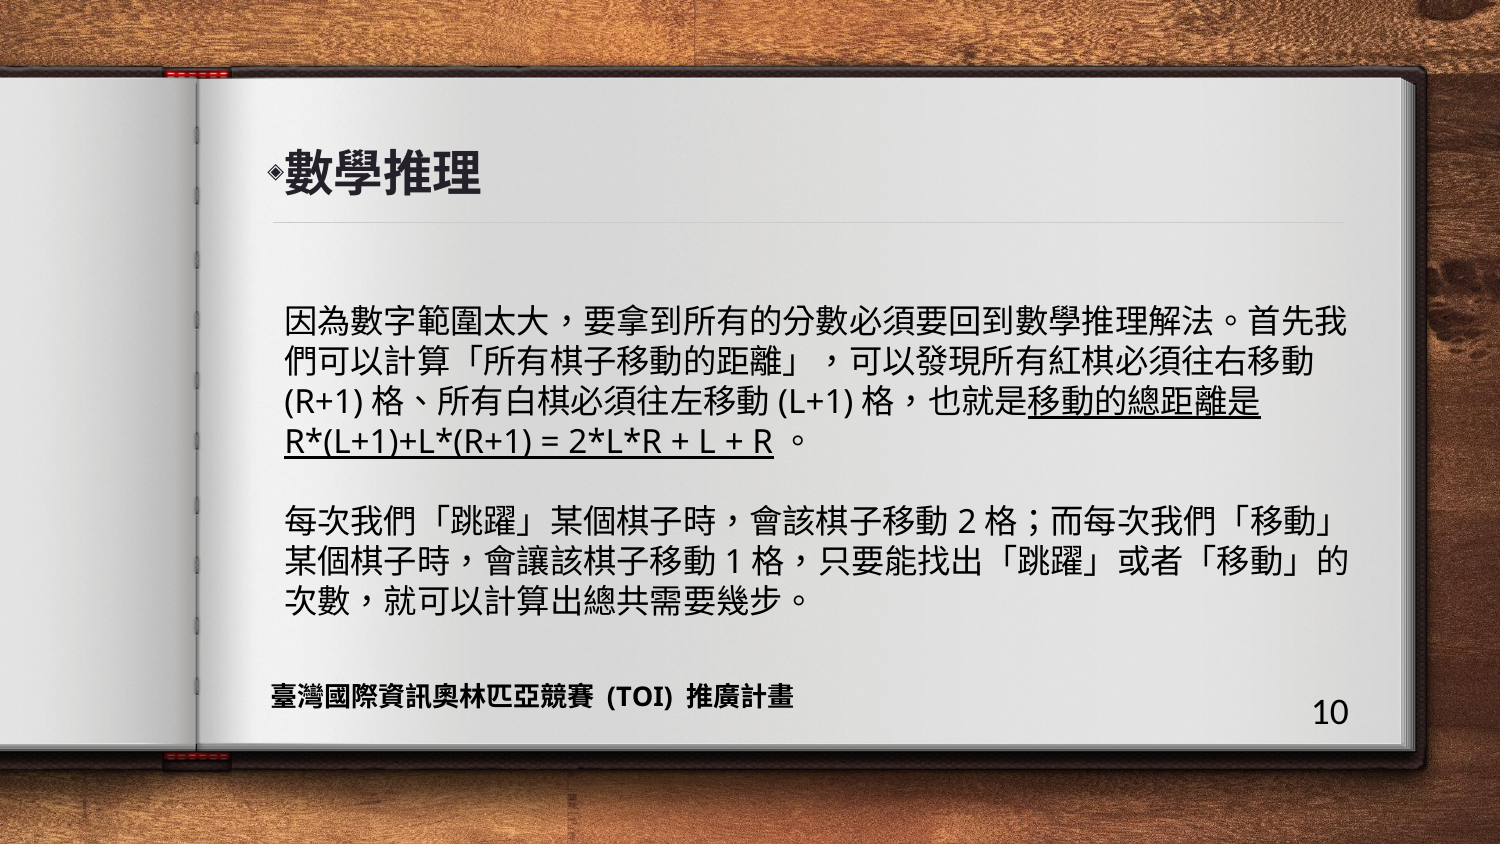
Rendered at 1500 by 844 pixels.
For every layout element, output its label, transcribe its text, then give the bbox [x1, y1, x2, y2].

text_box [1295, 672, 1386, 737]
text_box 因為數字範圍太大，要拿到所有的分數必須要回到數學推理解法。首先我們可以計算「所有棋子移動的距離」，可以發現所有紅棋必須往右移動(R+1)格、所有白棋必須往左移動(L+1)格，也就是移動的總距離是R*(L+1)+L*(R+1) = 2*L*R + L + R。 每次我們「跳躍」某個棋子時，會該棋子移動2格；而每次我們「移動」某個棋子時，會讓該棋子移動1格，只要能找出「跳躍」或者「移動」的次數，就可以計算出總共需要幾步。 [269, 293, 1367, 632]
list 數學推理 [252, 126, 1194, 216]
